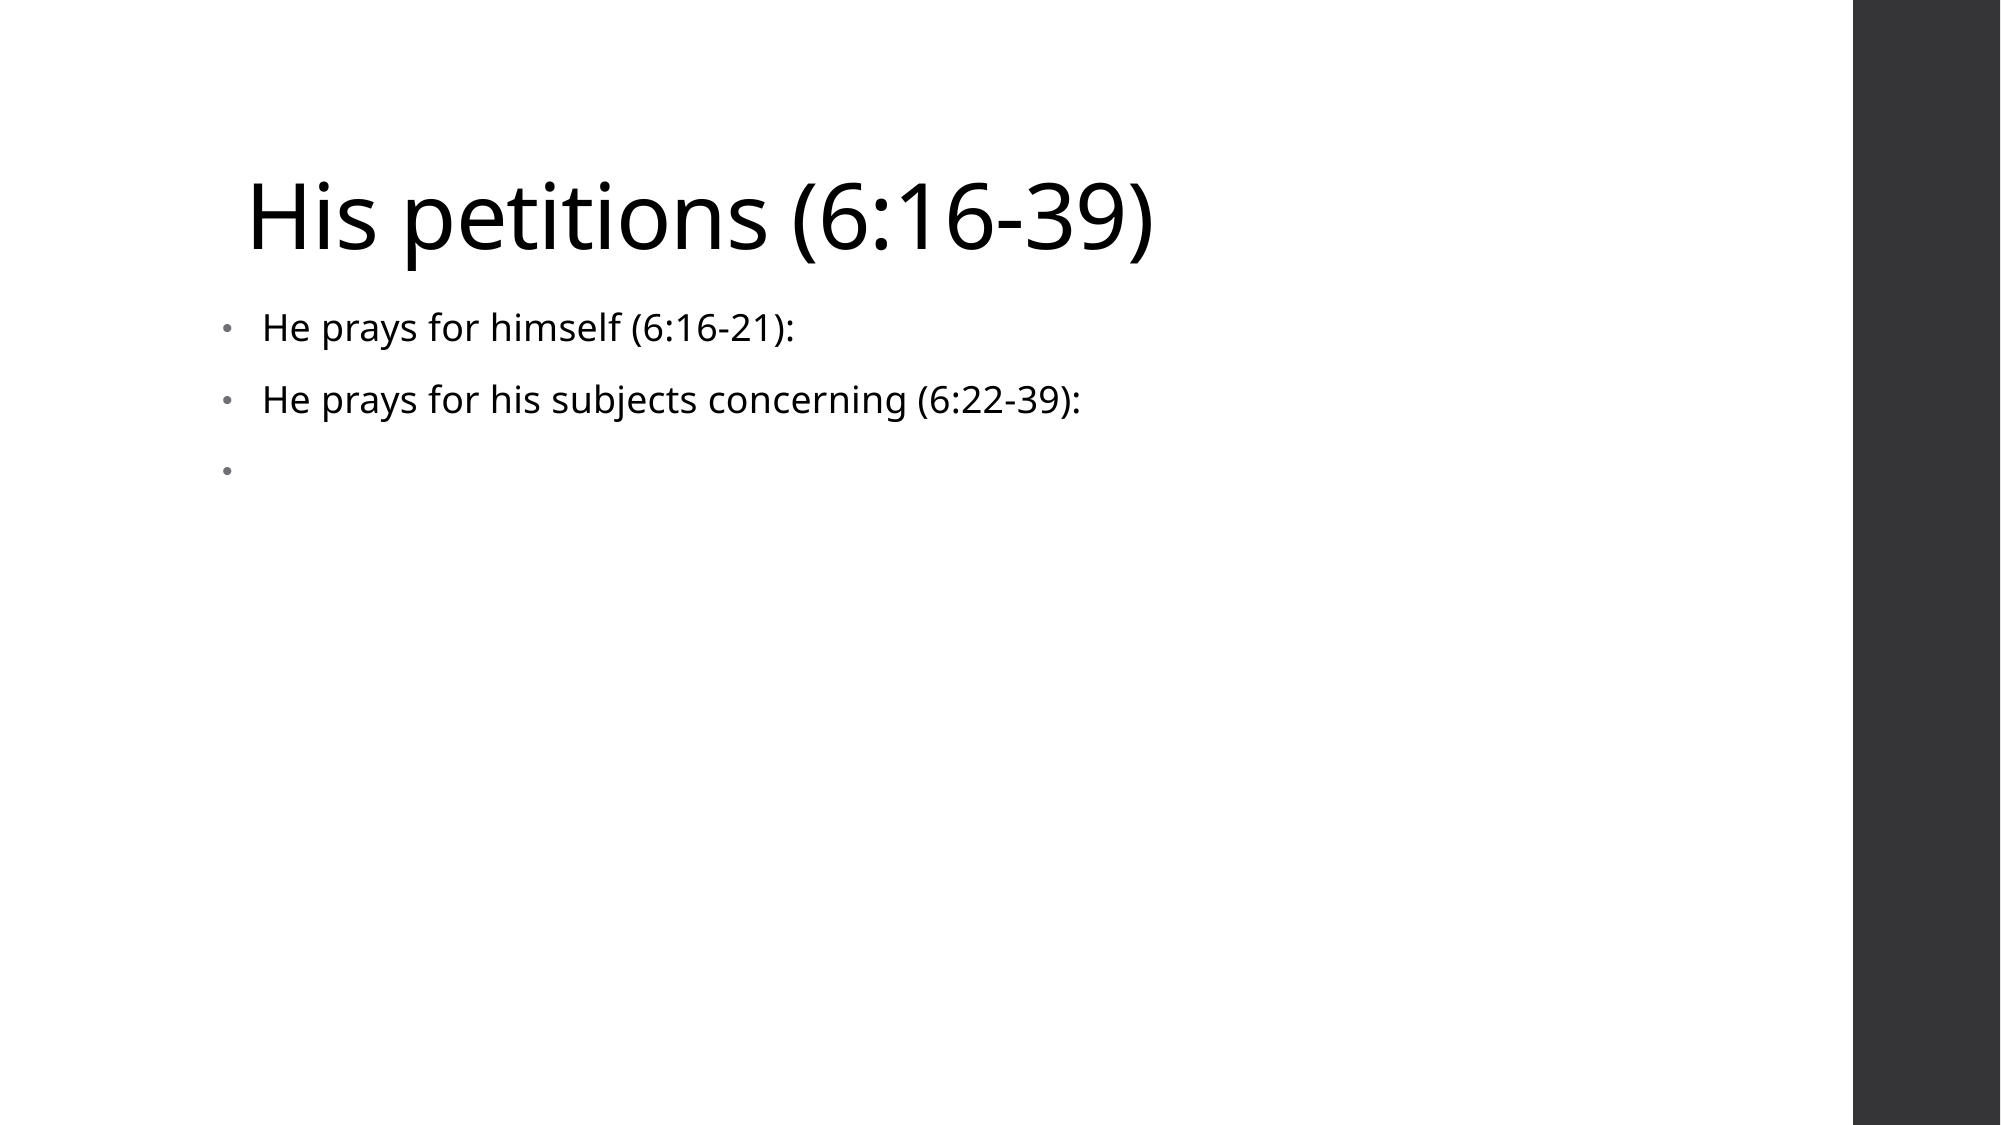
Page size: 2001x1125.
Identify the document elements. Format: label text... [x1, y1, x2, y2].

list He prays for himself (6:16-21): He prays for his subjects concerning (6:22-39): [206, 299, 1617, 1014]
title His petitions (6:16-39) [206, 60, 1797, 278]
